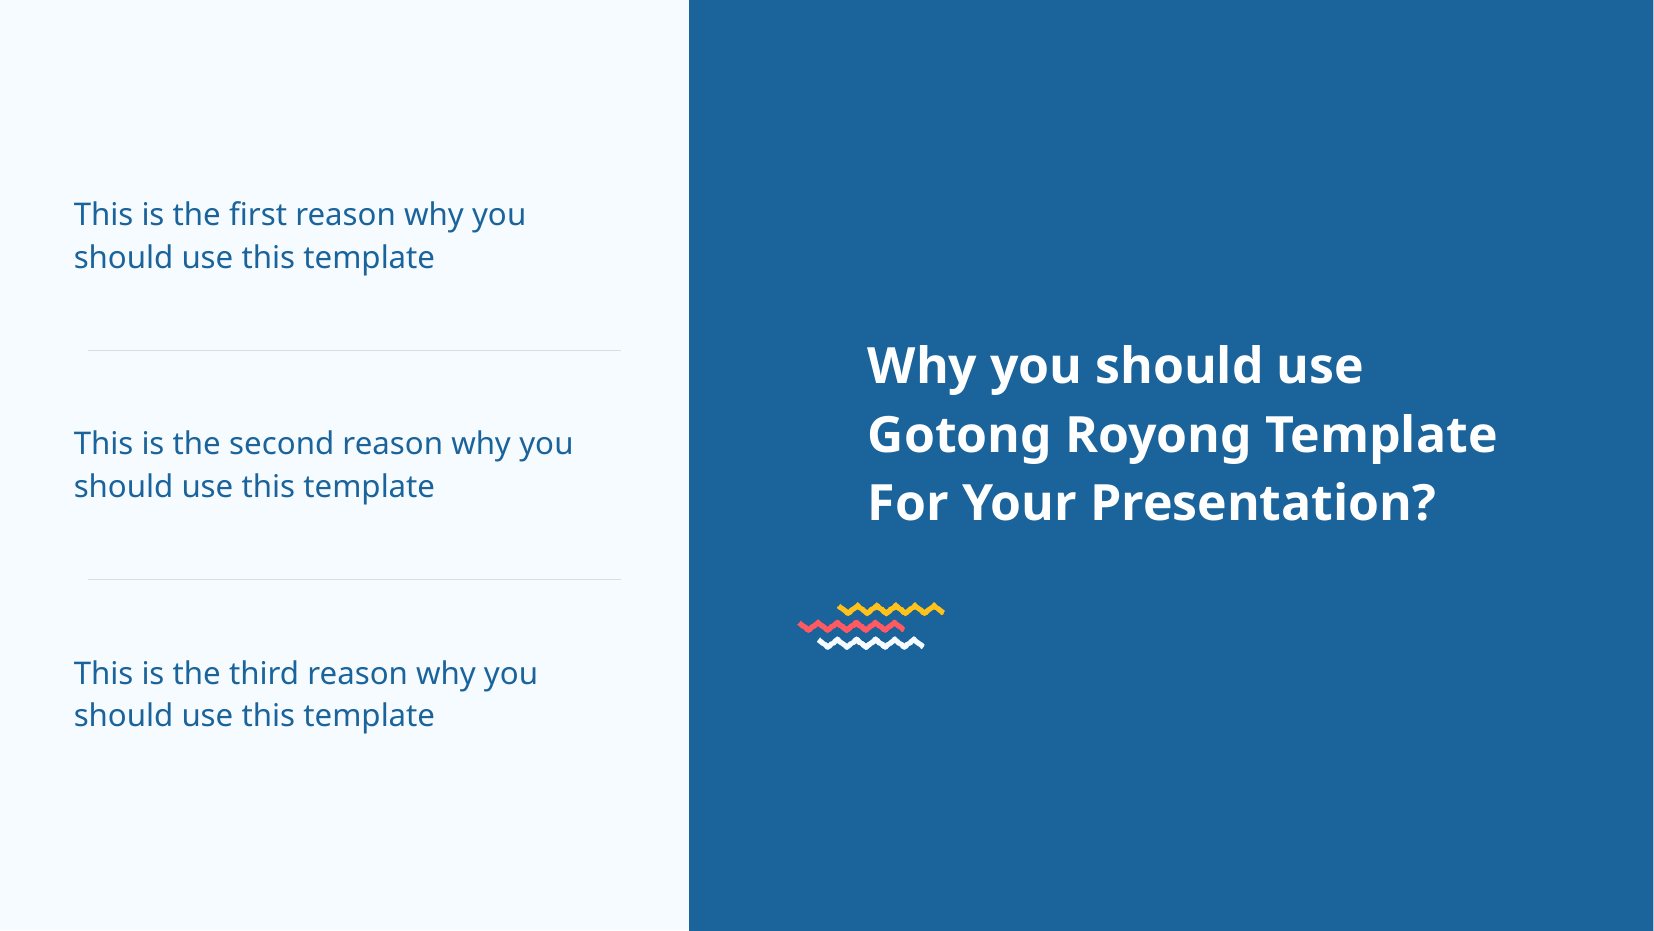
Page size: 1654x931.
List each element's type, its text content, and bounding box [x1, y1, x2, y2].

text_box This is the first reason why you should use this template [59, 184, 650, 287]
text_box This is the second reason why you should use this template [59, 413, 650, 517]
text_box Why you should use Gotong Royong Template For Your Presentation? [853, 323, 1568, 550]
picture [689, 0, 1654, 931]
text_box This is the third reason why you should use this template [59, 643, 650, 746]
